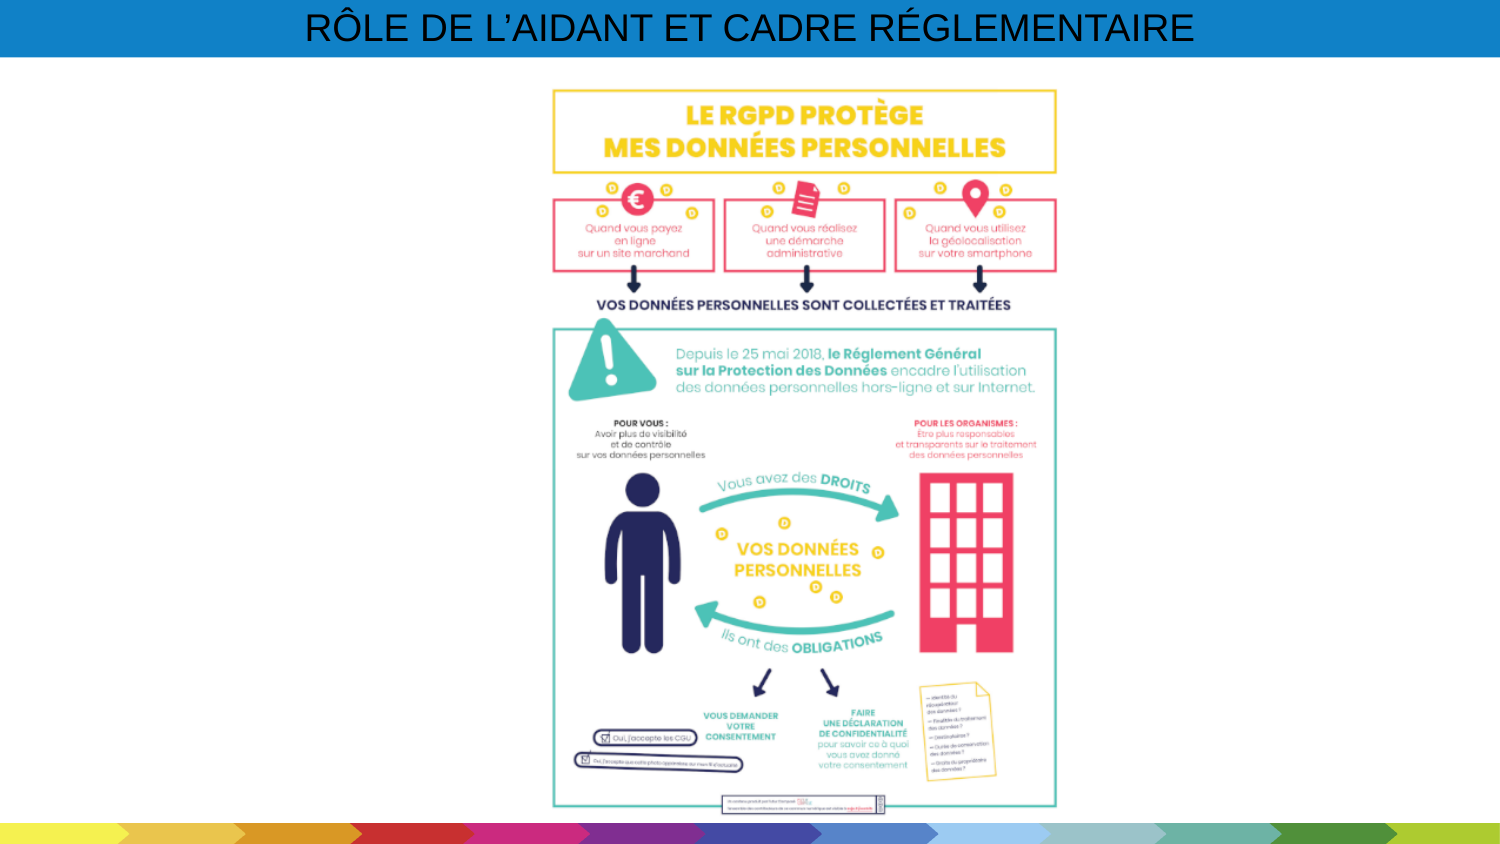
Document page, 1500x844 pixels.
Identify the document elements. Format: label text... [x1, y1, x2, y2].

picture [0, 823, 1500, 844]
title RÔLE DE L’AIDANT ET CADRE RÉGLEMENTAIRE [0, 0, 1500, 58]
picture [543, 82, 1063, 819]
